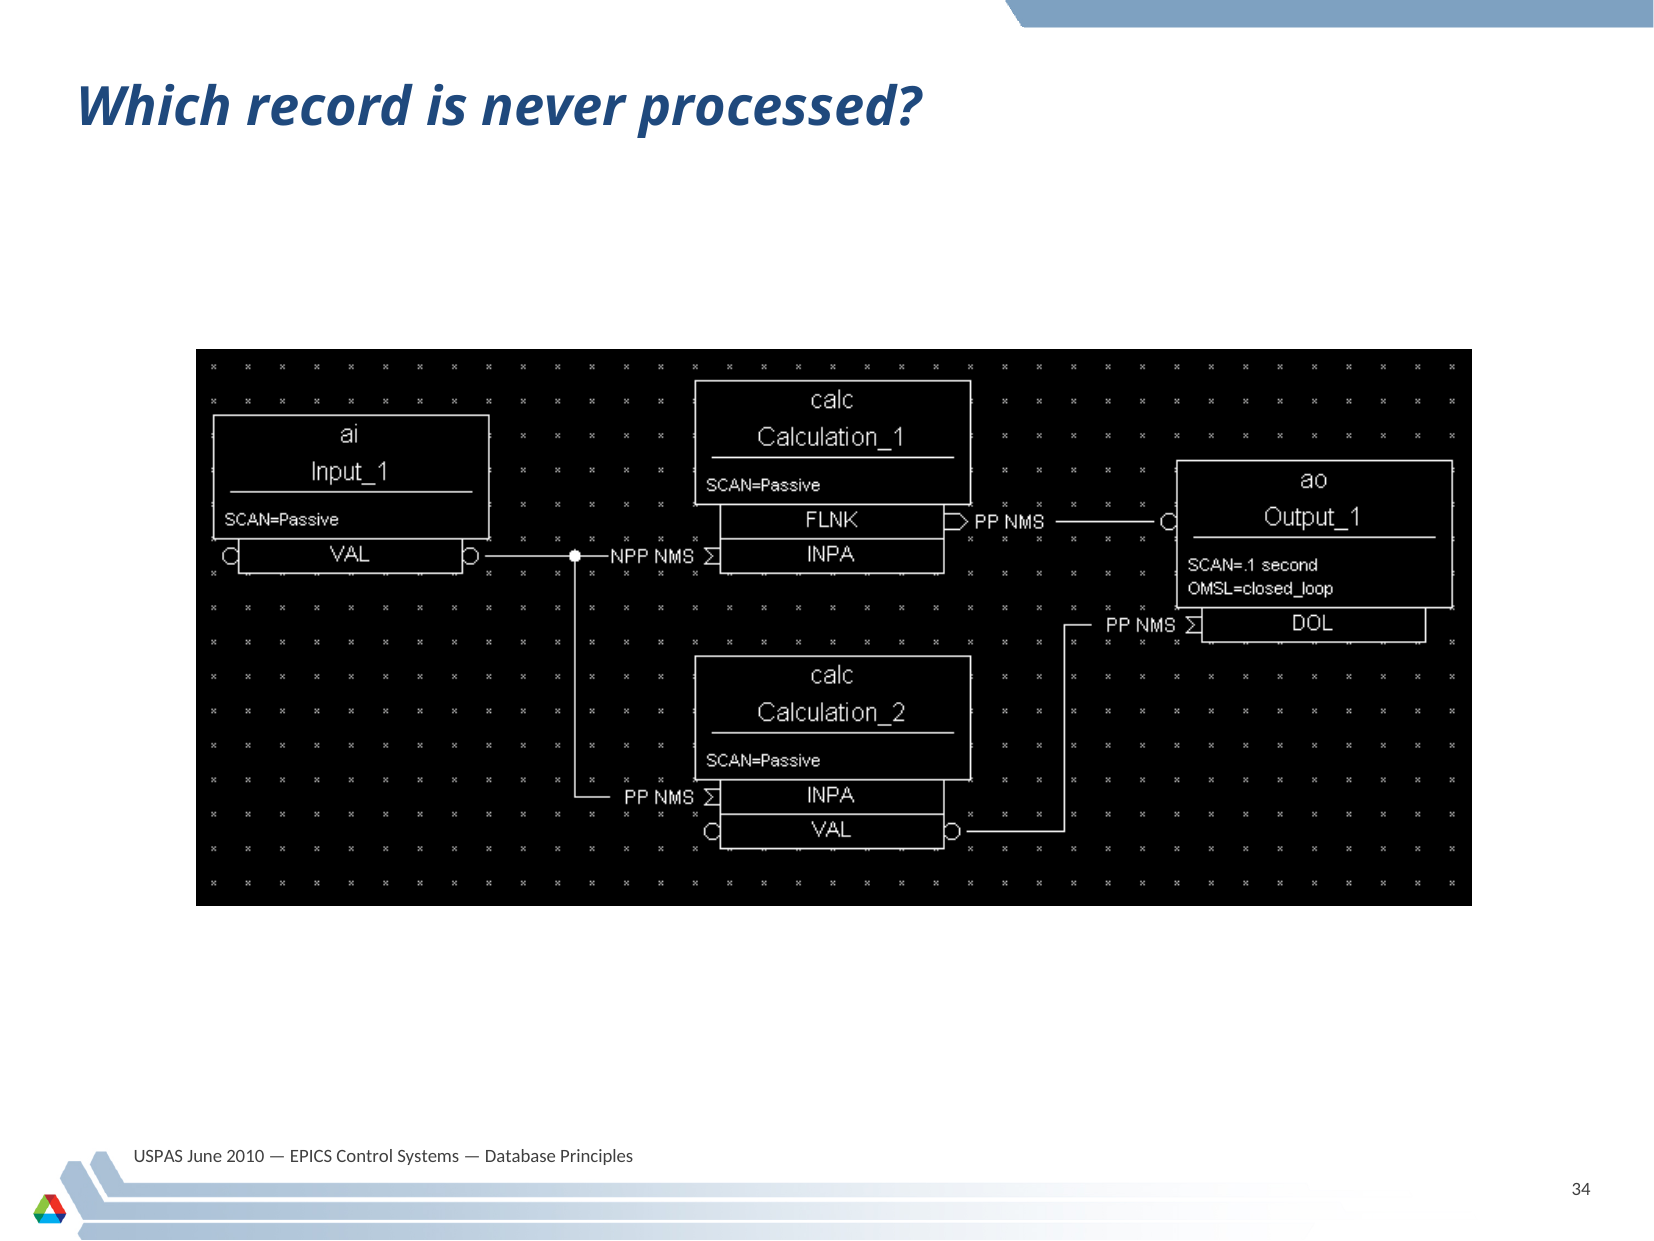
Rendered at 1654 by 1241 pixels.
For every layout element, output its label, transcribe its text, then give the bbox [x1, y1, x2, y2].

title Which record is never processed? [61, 59, 1500, 138]
picture [0, 1143, 1654, 1240]
picture [0, 0, 1654, 29]
picture [196, 349, 1472, 906]
